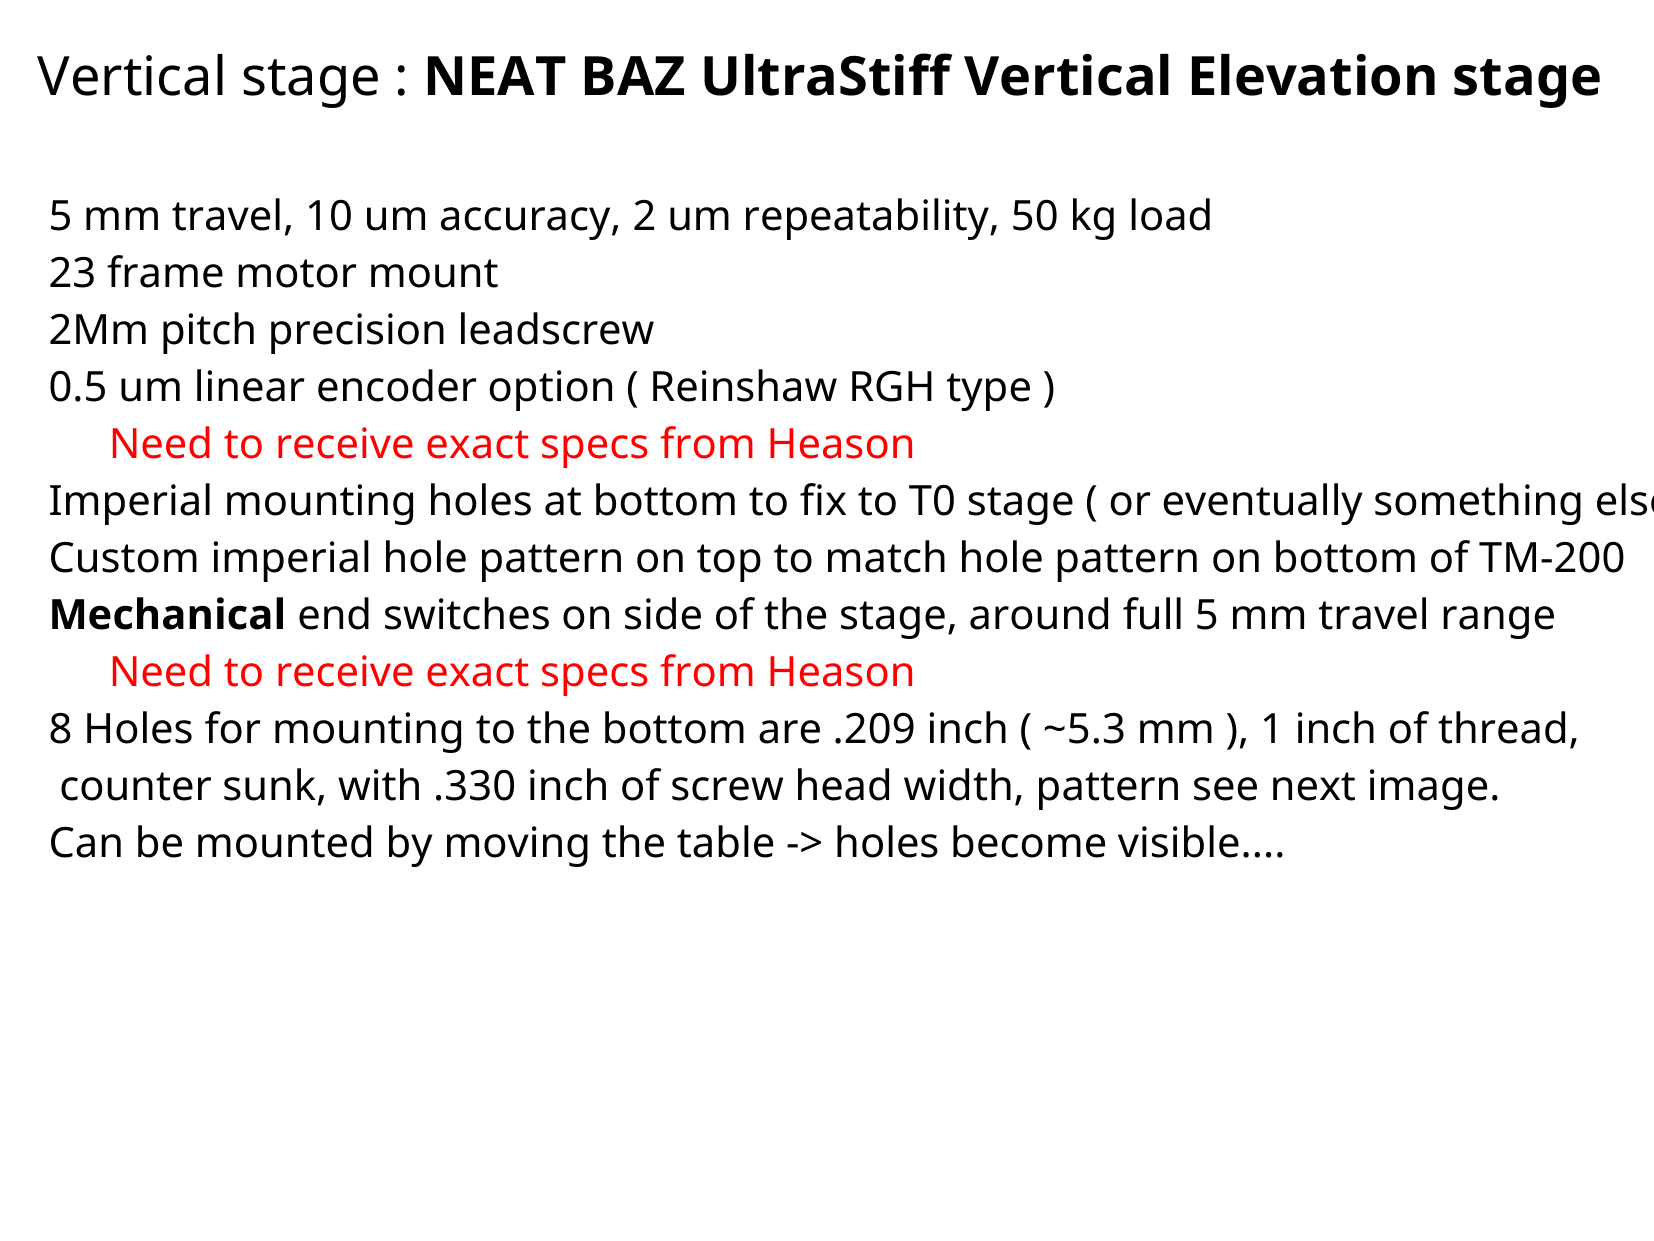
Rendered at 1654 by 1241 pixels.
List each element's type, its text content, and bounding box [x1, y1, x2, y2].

text_box Vertical stage : NEAT BAZ UltraStiff Vertical Elevation stage 5 mm travel, 10 um accuracy, 2 um repeatability, 50 kg load 23 frame motor mount 2Mm pitch precision leadscrew 0.5 um linear encoder option ( Reinshaw RGH type ) Need to receive exact specs from Heason Imperial mounting holes at bottom to fix to T0 stage ( or eventually something else ) Custom imperial hole pattern on top to match hole pattern on bottom of TM-200 Mechanical end switches on side of the stage, around full 5 mm travel range Need to receive exact specs from Heason 8 Holes for mounting to the bottom are .209 inch ( ~5.3 mm ), 1 inch of thread, counter sunk, with .330 inch of screw head width, pattern see next image. Can be mounted by moving the table -> holes become visible.... [23, 30, 1632, 836]
